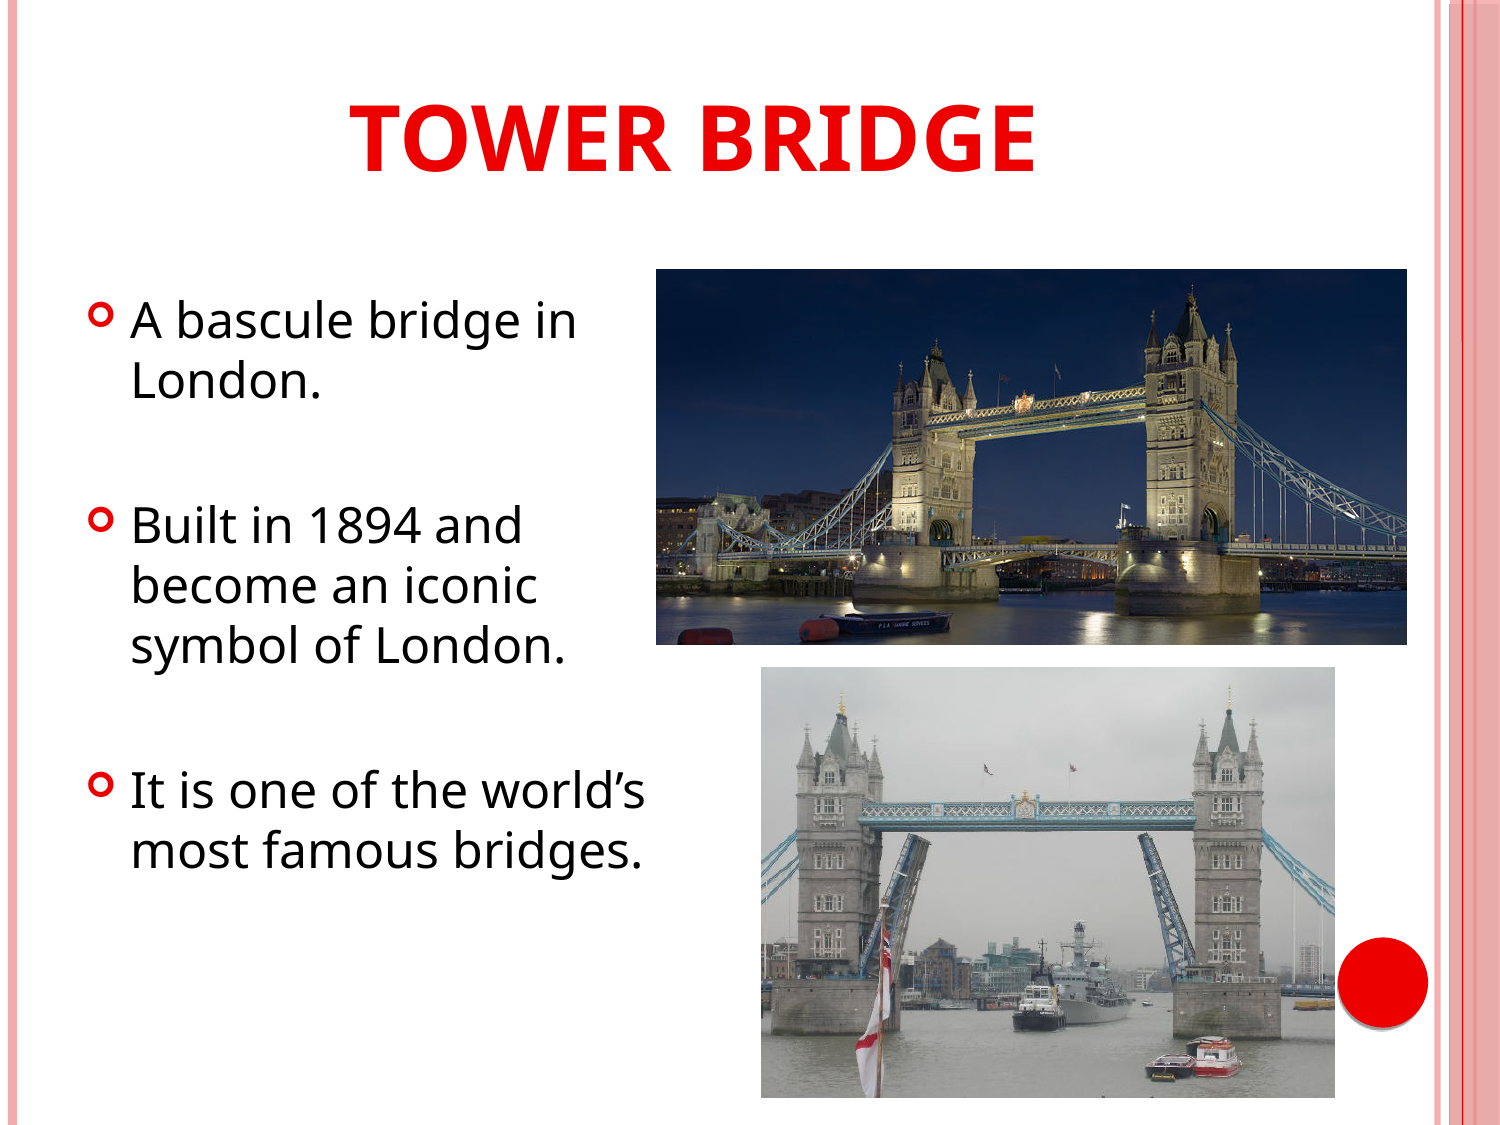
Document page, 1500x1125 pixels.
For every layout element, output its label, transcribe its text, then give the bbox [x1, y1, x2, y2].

list A bascule bridge in London. Built in 1894 and become an iconic symbol of London. It is one of the world’s most famous bridges. [70, 281, 671, 1032]
picture [761, 667, 1335, 1098]
picture [656, 269, 1407, 645]
title TOWER BRIDGE [82, 0, 1307, 198]
